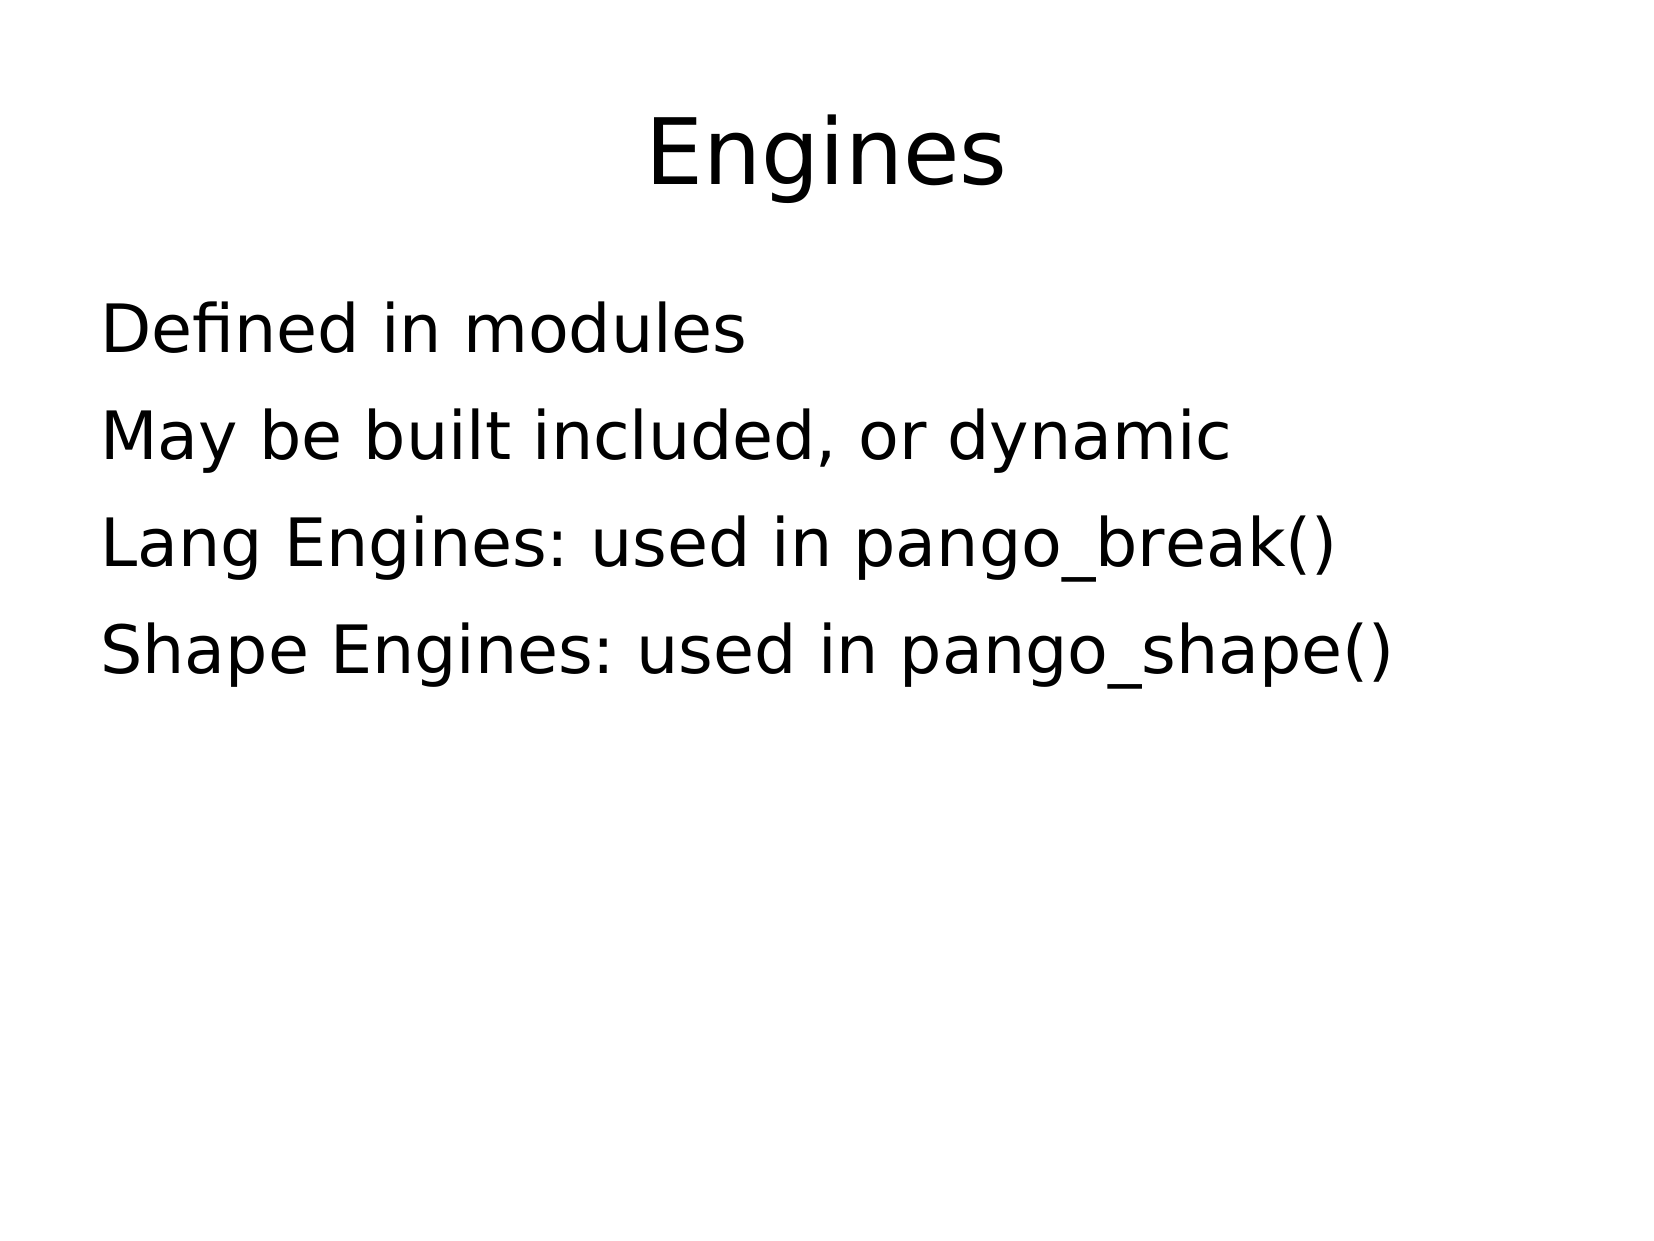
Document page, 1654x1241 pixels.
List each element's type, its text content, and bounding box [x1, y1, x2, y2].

list Defined in modules May be built included, or dynamic Lang Engines: used in pango_break() Shape Engines: used in pango_shape() [82, 290, 1571, 1109]
title Engines [82, 49, 1571, 257]
